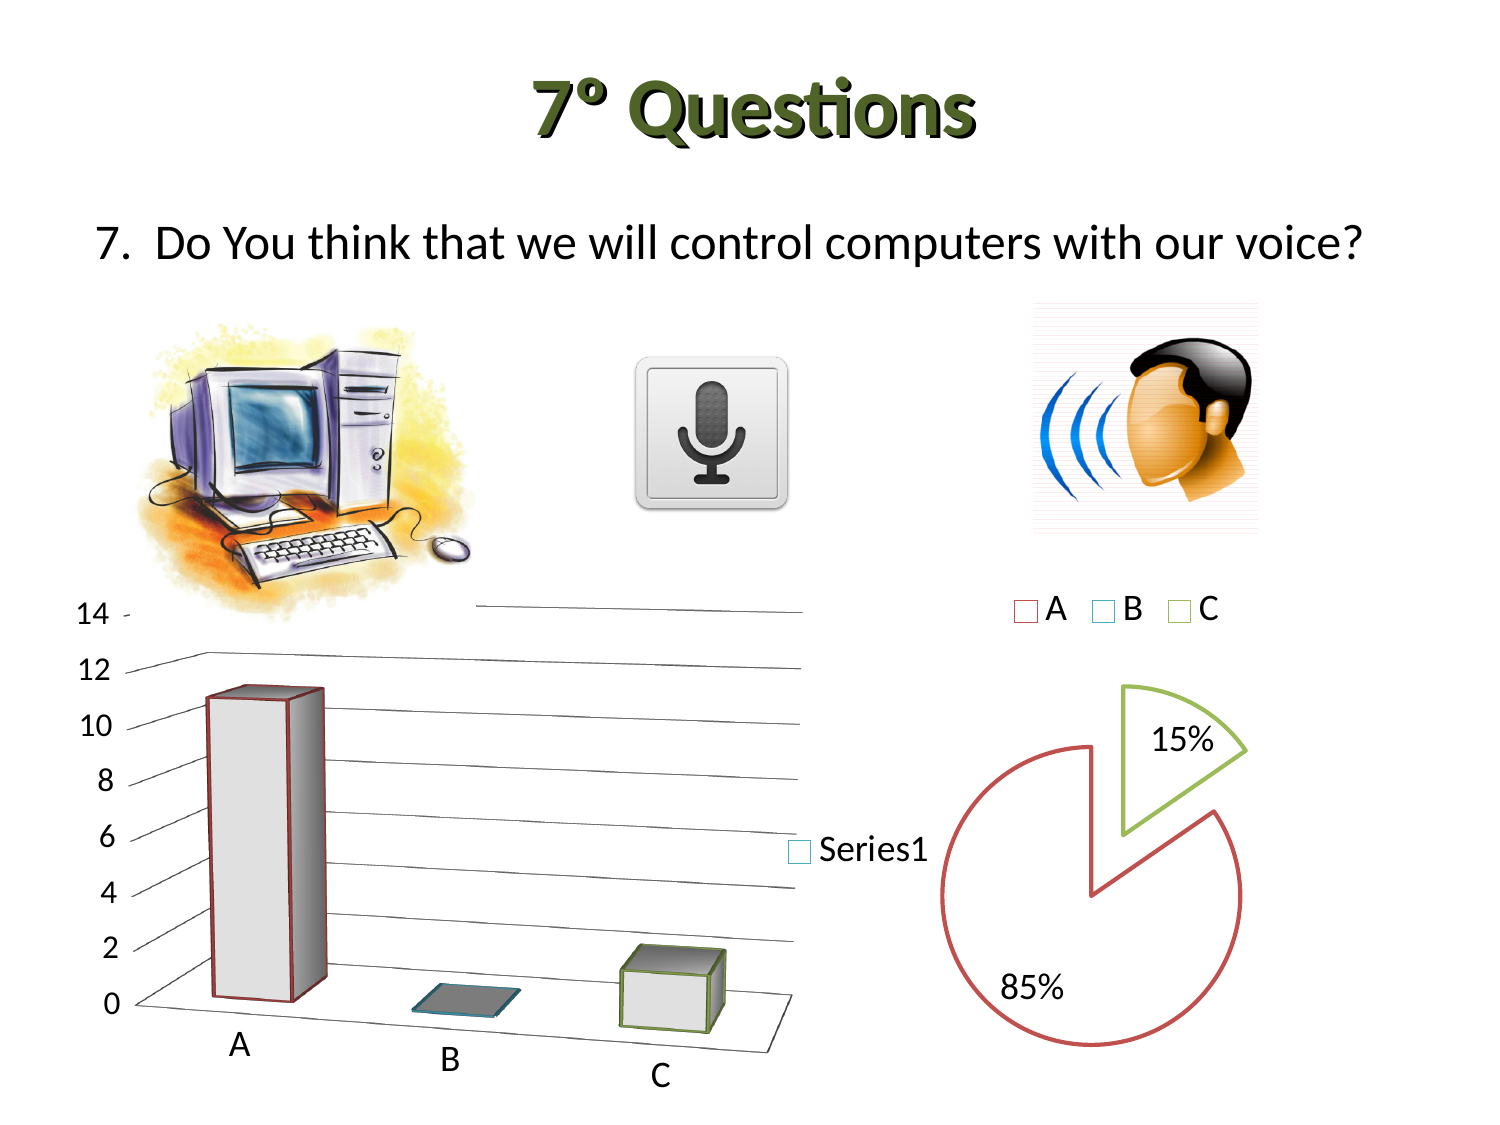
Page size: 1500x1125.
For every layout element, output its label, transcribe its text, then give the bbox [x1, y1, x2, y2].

picture [616, 337, 807, 528]
text_box 7. Do You think that we will control computers with our voice? [80, 202, 1426, 277]
picture [1033, 303, 1258, 534]
text_box 7º Questions [3, 45, 1500, 160]
chart [43, 574, 1481, 1106]
picture [130, 285, 476, 629]
